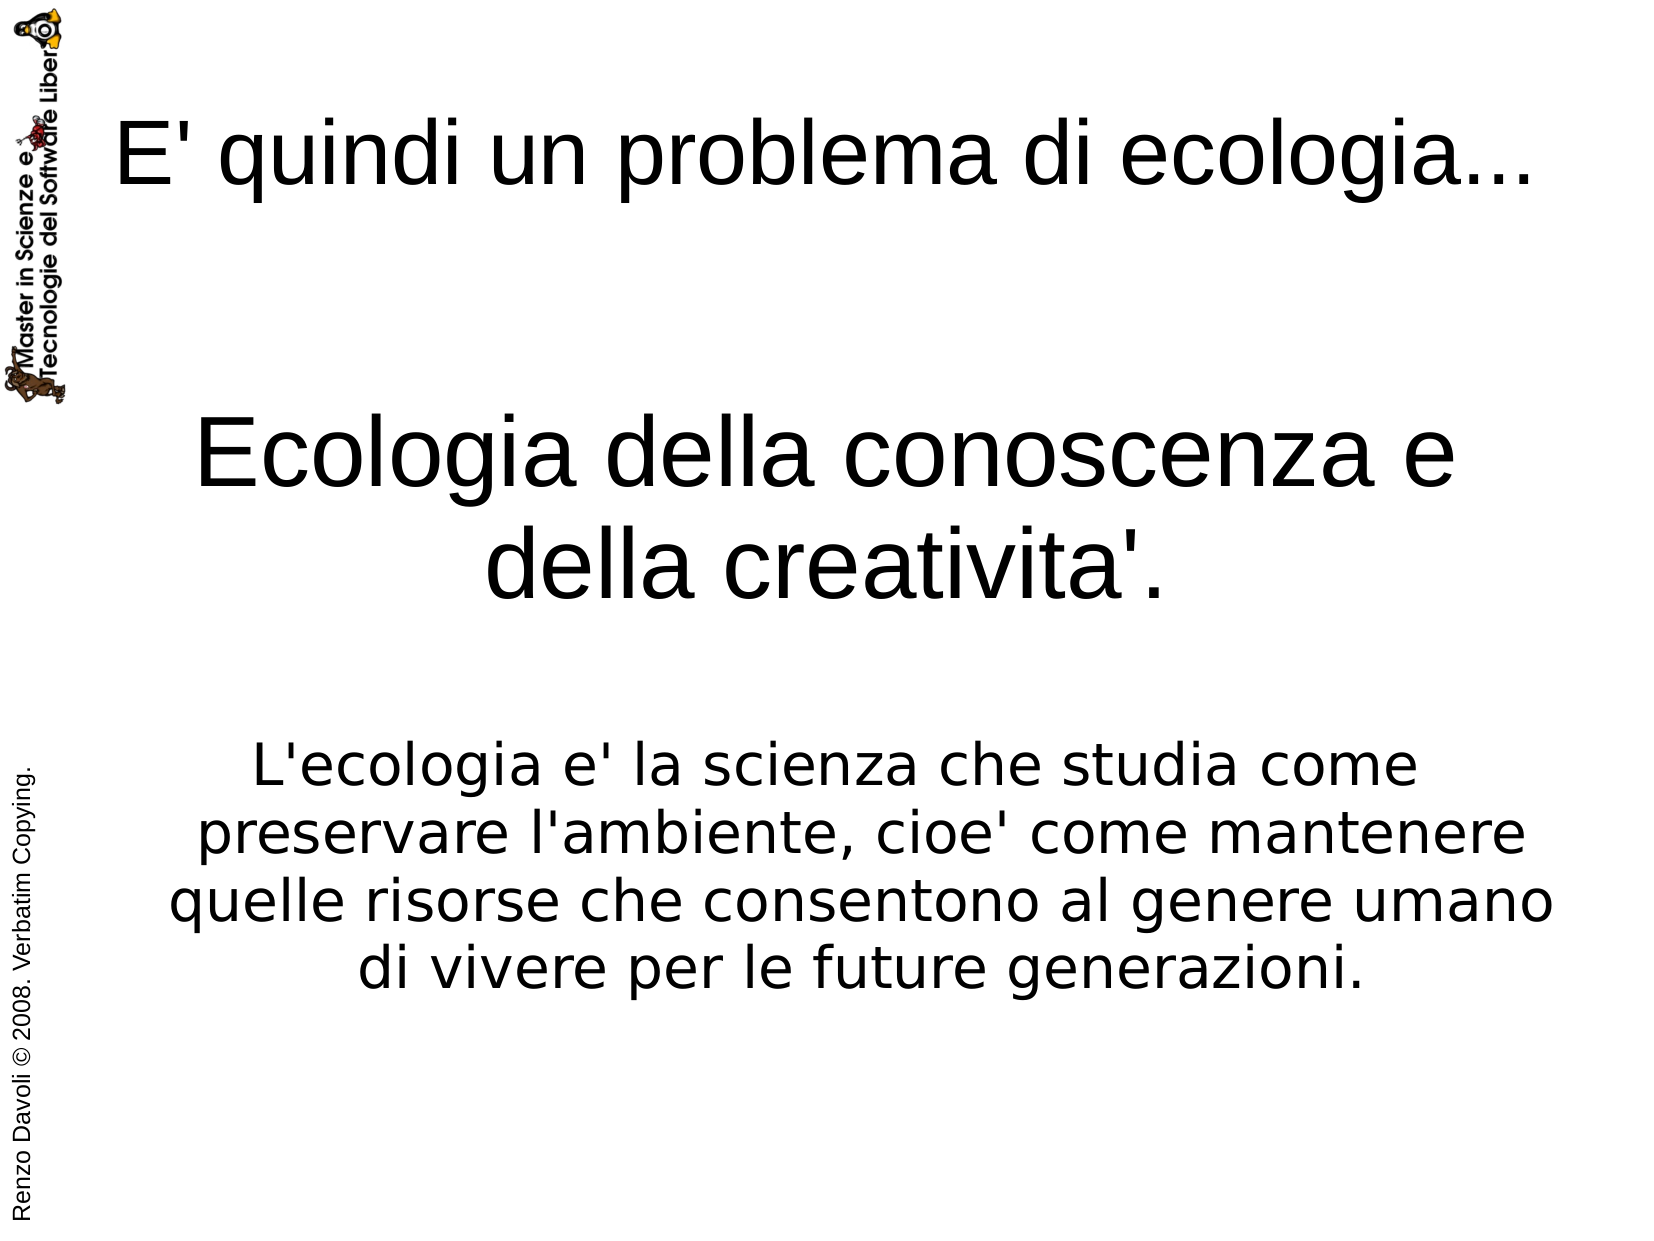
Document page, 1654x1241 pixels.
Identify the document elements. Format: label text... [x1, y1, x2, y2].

subtitle Ecologia della conoscenza e della creativita'. L'ecologia e' la scienza che studia come preservare l'ambiente, cioe' come mantenere quelle risorse che consentono al genere umano di vivere per le future generazioni. [82, 297, 1571, 1102]
picture [1, 2, 69, 413]
title E' quindi un problema di ecologia... [82, 49, 1571, 257]
